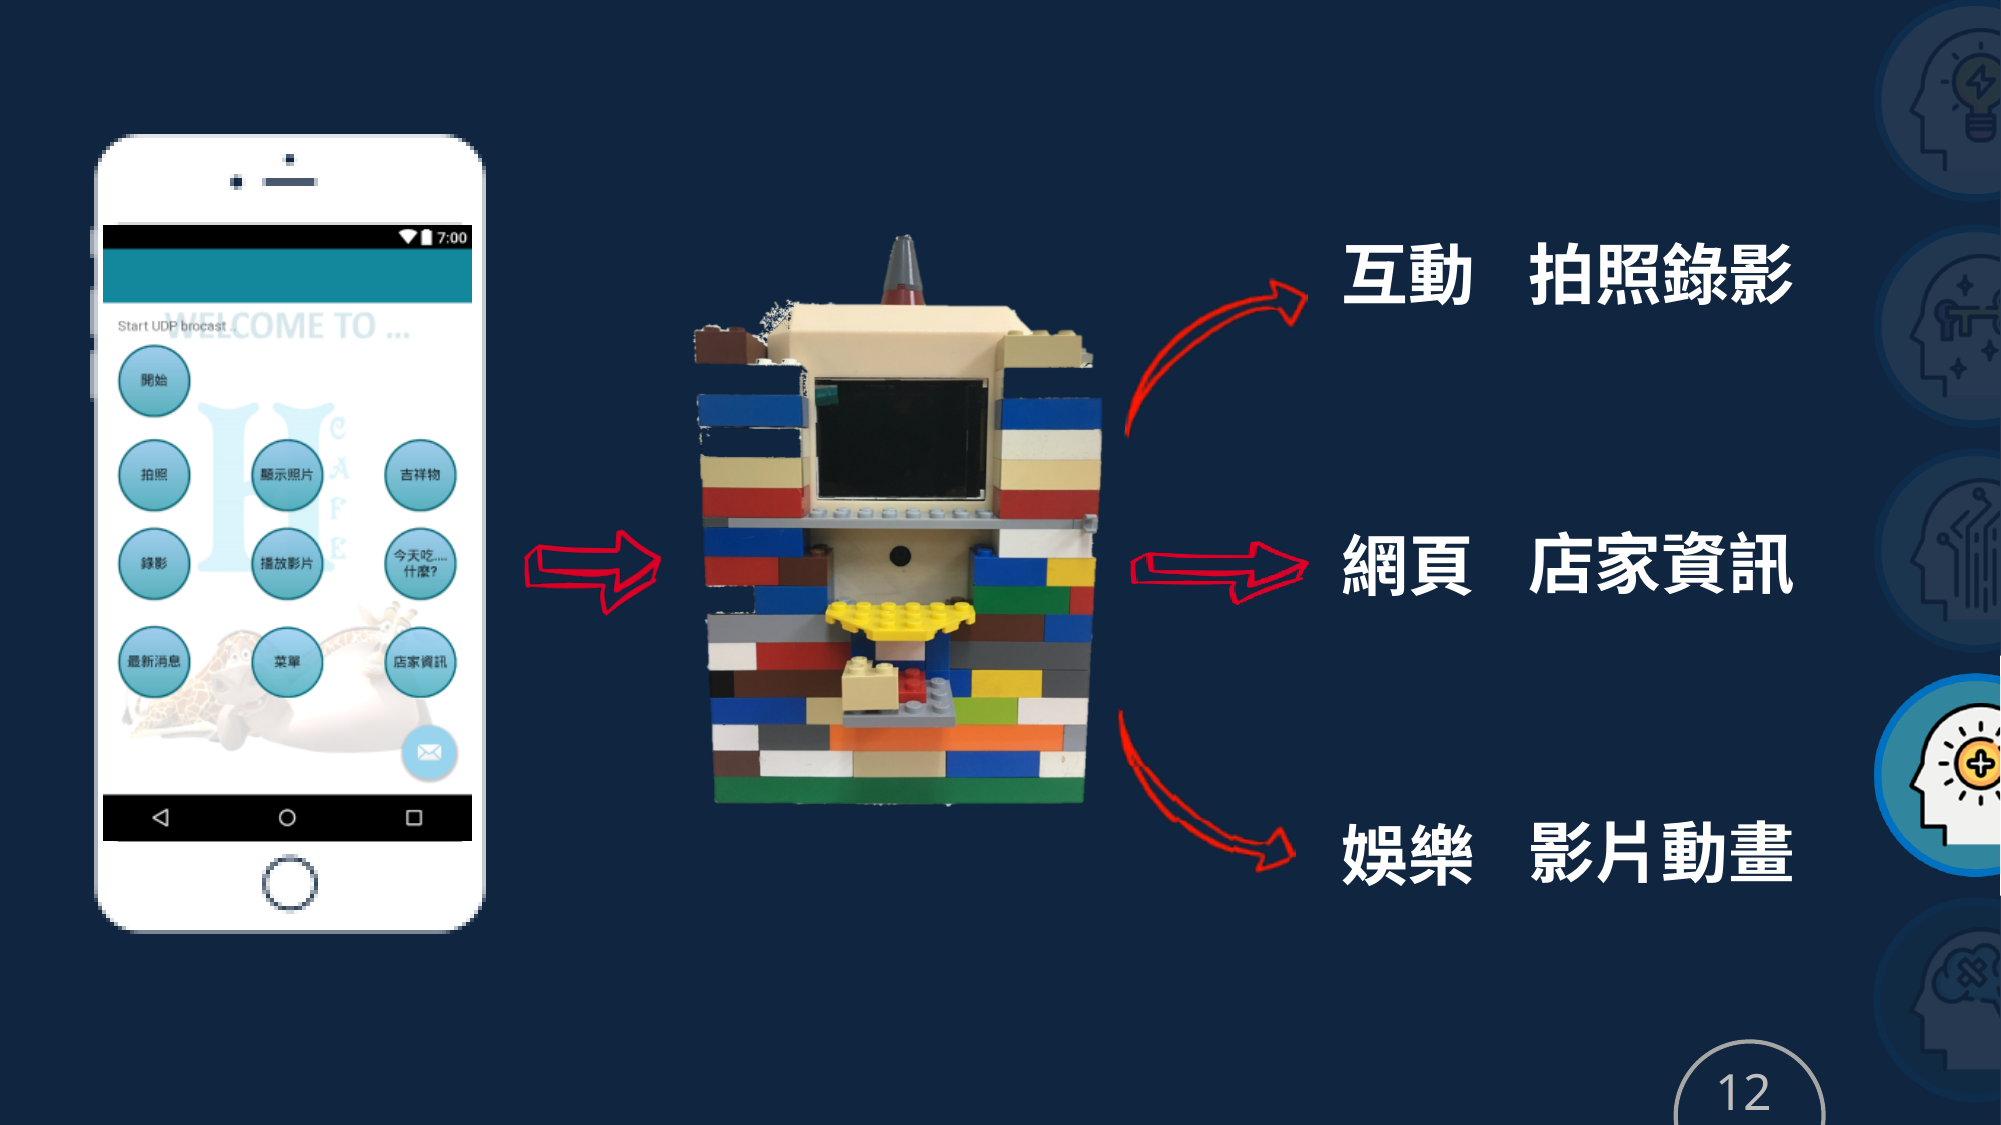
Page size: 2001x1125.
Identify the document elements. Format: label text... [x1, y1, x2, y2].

text_box 互動 [1326, 225, 1505, 322]
text_box 店家資訊 [1513, 514, 1840, 611]
text_box 拍照錄影 [1513, 225, 1840, 322]
text_box 網頁 [1326, 516, 1505, 612]
text_box 娛樂 [1326, 806, 1514, 903]
text_box 影片動畫 [1513, 803, 1840, 900]
text_box 12 [1700, 1053, 1787, 1114]
picture [0, 22, 1309, 1047]
